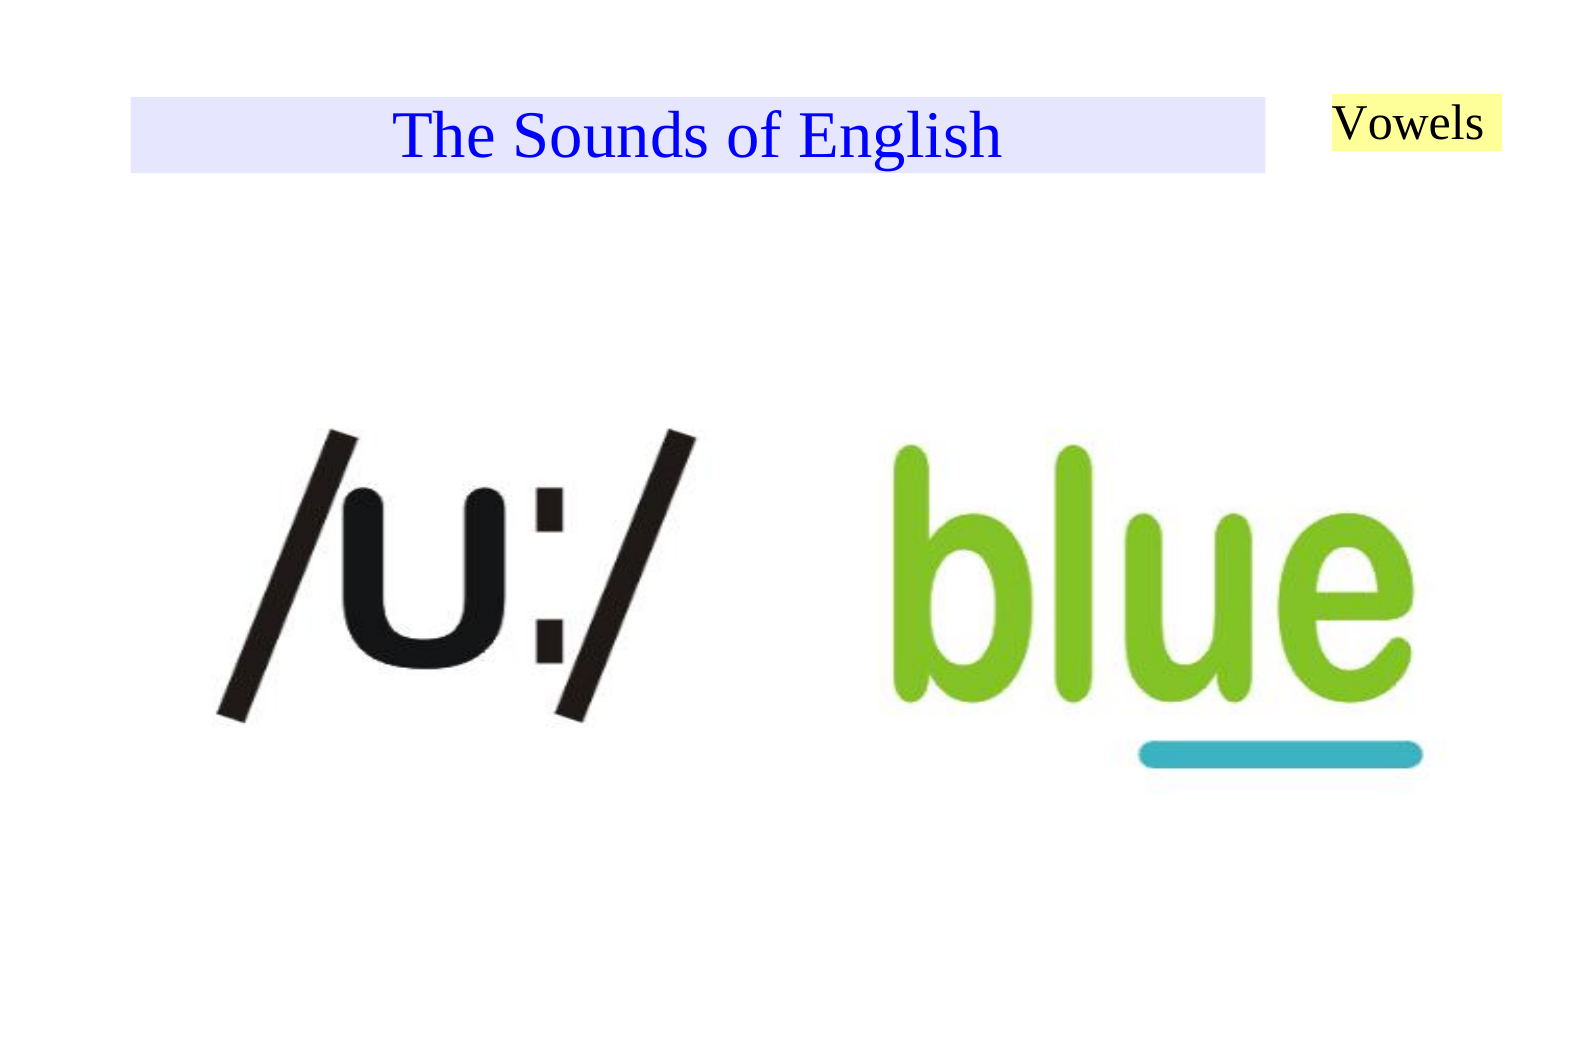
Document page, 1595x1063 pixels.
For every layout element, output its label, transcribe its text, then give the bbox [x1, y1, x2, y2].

text_box Vowels [1331, 94, 1502, 152]
text_box The Sounds of English [130, 97, 1266, 174]
picture [146, 221, 1480, 1001]
